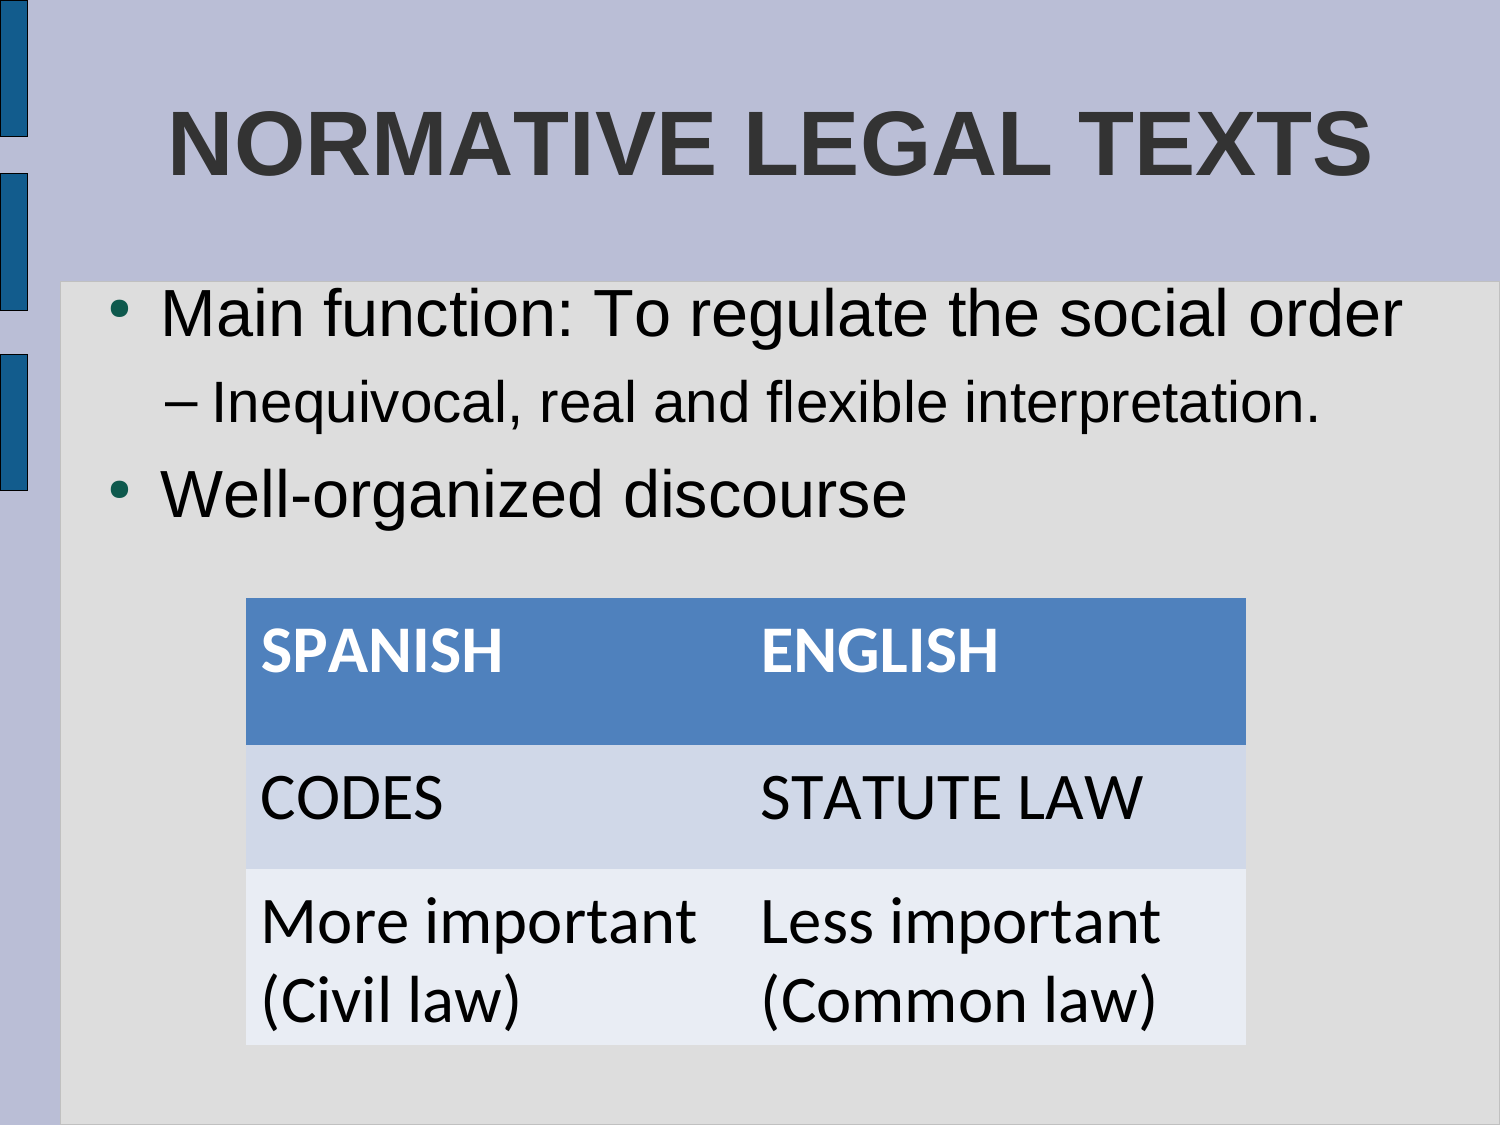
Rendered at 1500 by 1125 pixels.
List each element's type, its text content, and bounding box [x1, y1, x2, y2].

list Main function: To regulate the social order Inequivocal, real and flexible interpretation. Well-organized discourse [75, 262, 1426, 1006]
table_cell CODES [246, 745, 746, 869]
table_cell STATUTE LAW [746, 745, 1246, 869]
table_cell More important (Civil law) [246, 869, 746, 1045]
table_header SPANISH [246, 598, 746, 745]
table_cell Less important (Common law) [746, 869, 1246, 1045]
title NORMATIVE LEGAL TEXTS [75, 45, 1426, 233]
table_header ENGLISH [746, 598, 1246, 745]
